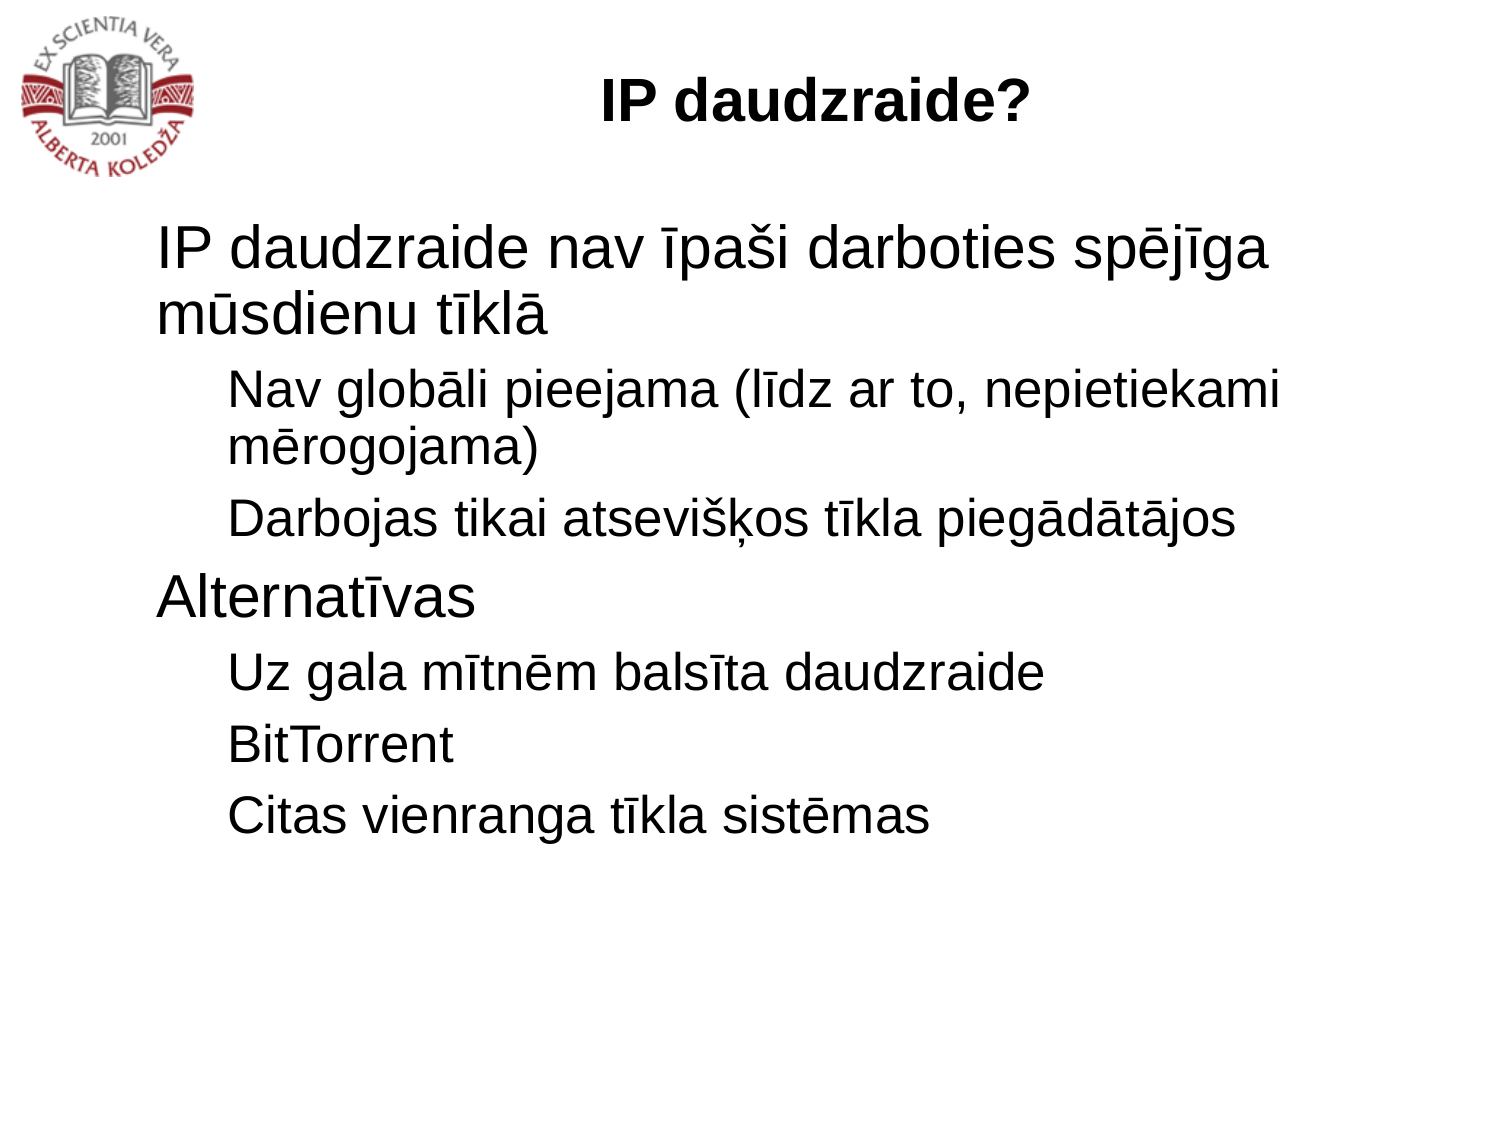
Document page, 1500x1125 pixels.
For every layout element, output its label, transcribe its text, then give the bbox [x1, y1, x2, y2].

list IP daudzraide nav īpaši darboties spējīga mūsdienu tīklā Nav globāli pieejama (līdz ar to, nepietiekami mērogojama) Darbojas tikai atsevišķos tīkla piegādātājos Alternatīvas Uz gala mītnēm balsīta daudzraide BitTorrent Citas vienranga tīkla sistēmas [85, 216, 1436, 1035]
picture [21, 16, 194, 177]
title IP daudzraide? [187, 44, 1425, 150]
